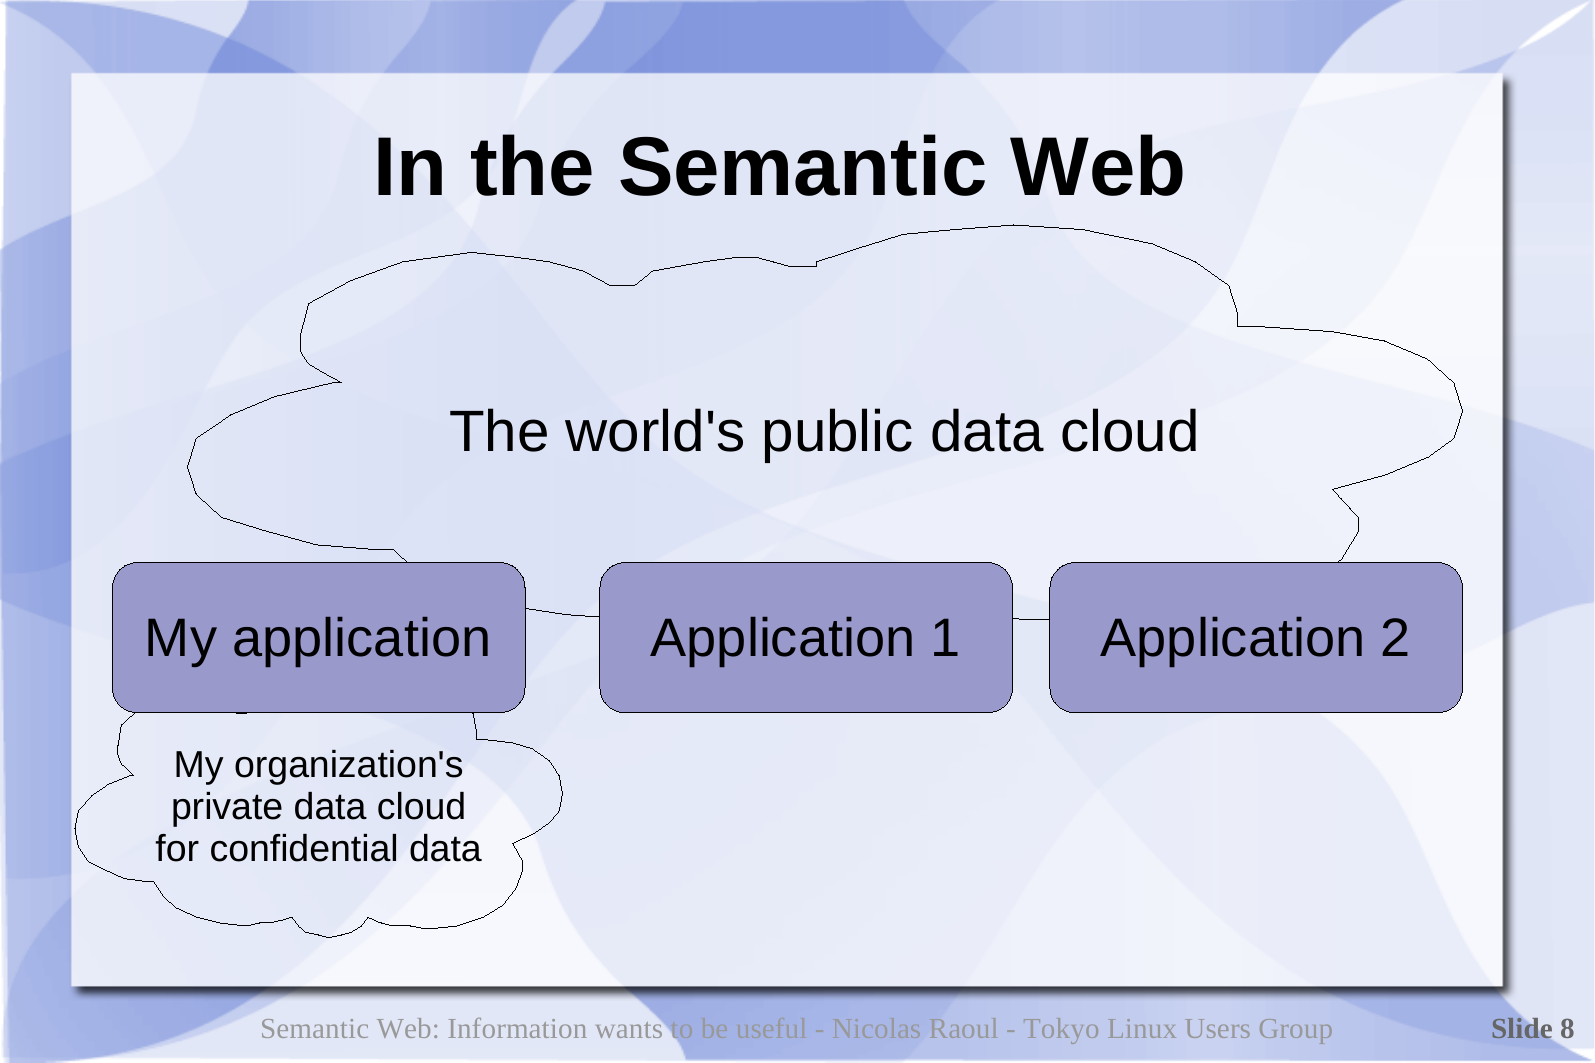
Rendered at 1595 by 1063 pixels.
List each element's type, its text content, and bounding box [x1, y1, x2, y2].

title In the Semantic Web [79, 85, 1481, 248]
text_box The world's public data cloud [187, 224, 1463, 620]
text_box Application 1 [599, 562, 1013, 713]
text_box Application 2 [1049, 562, 1463, 713]
text_box My application [112, 562, 526, 713]
text_box My organization's private data cloud for confidential data [74, 713, 563, 938]
picture [0, 0, 1595, 1063]
